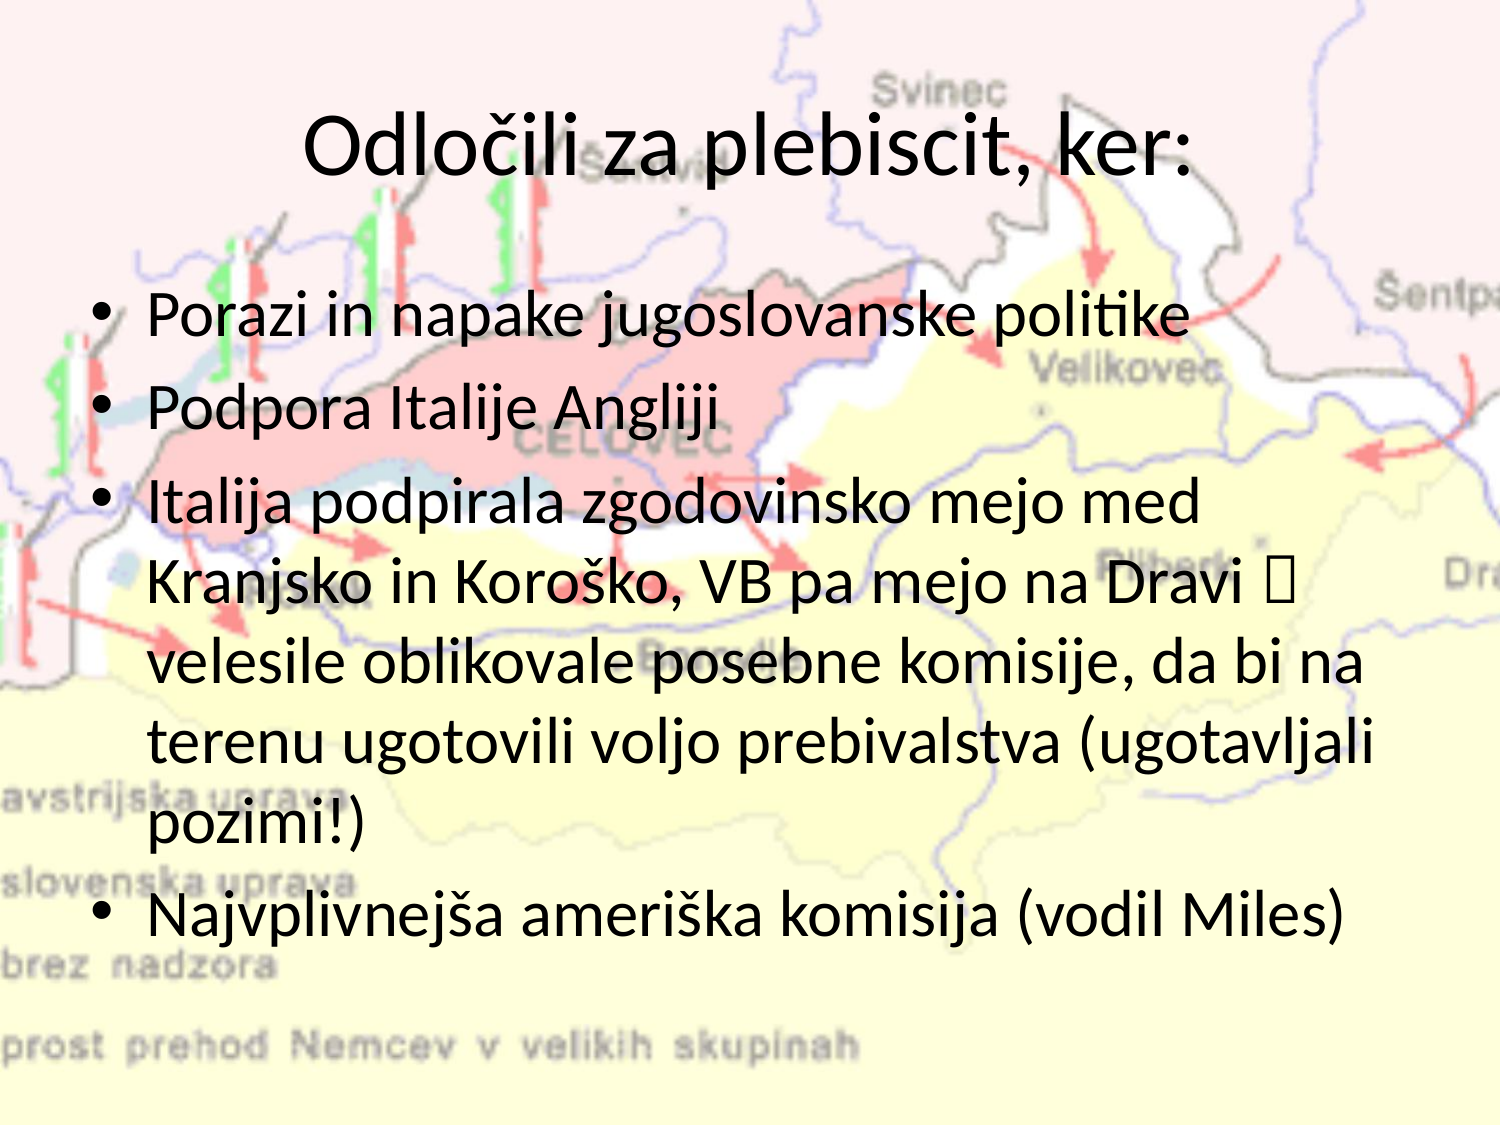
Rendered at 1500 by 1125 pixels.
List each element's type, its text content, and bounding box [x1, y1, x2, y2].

list Porazi in napake jugoslovanske politike Podpora Italije Angliji Italija podpirala zgodovinsko mejo med Kranjsko in Koroško, VB pa mejo na Dravi  velesile oblikovale posebne komisije, da bi na terenu ugotovili voljo prebivalstva (ugotavljali pozimi!) Najvplivnejša ameriška komisija (vodil Miles) [75, 262, 1425, 1005]
picture [0, 0, 1500, 1125]
title Odločili za plebiscit, ker: [75, 45, 1425, 233]
